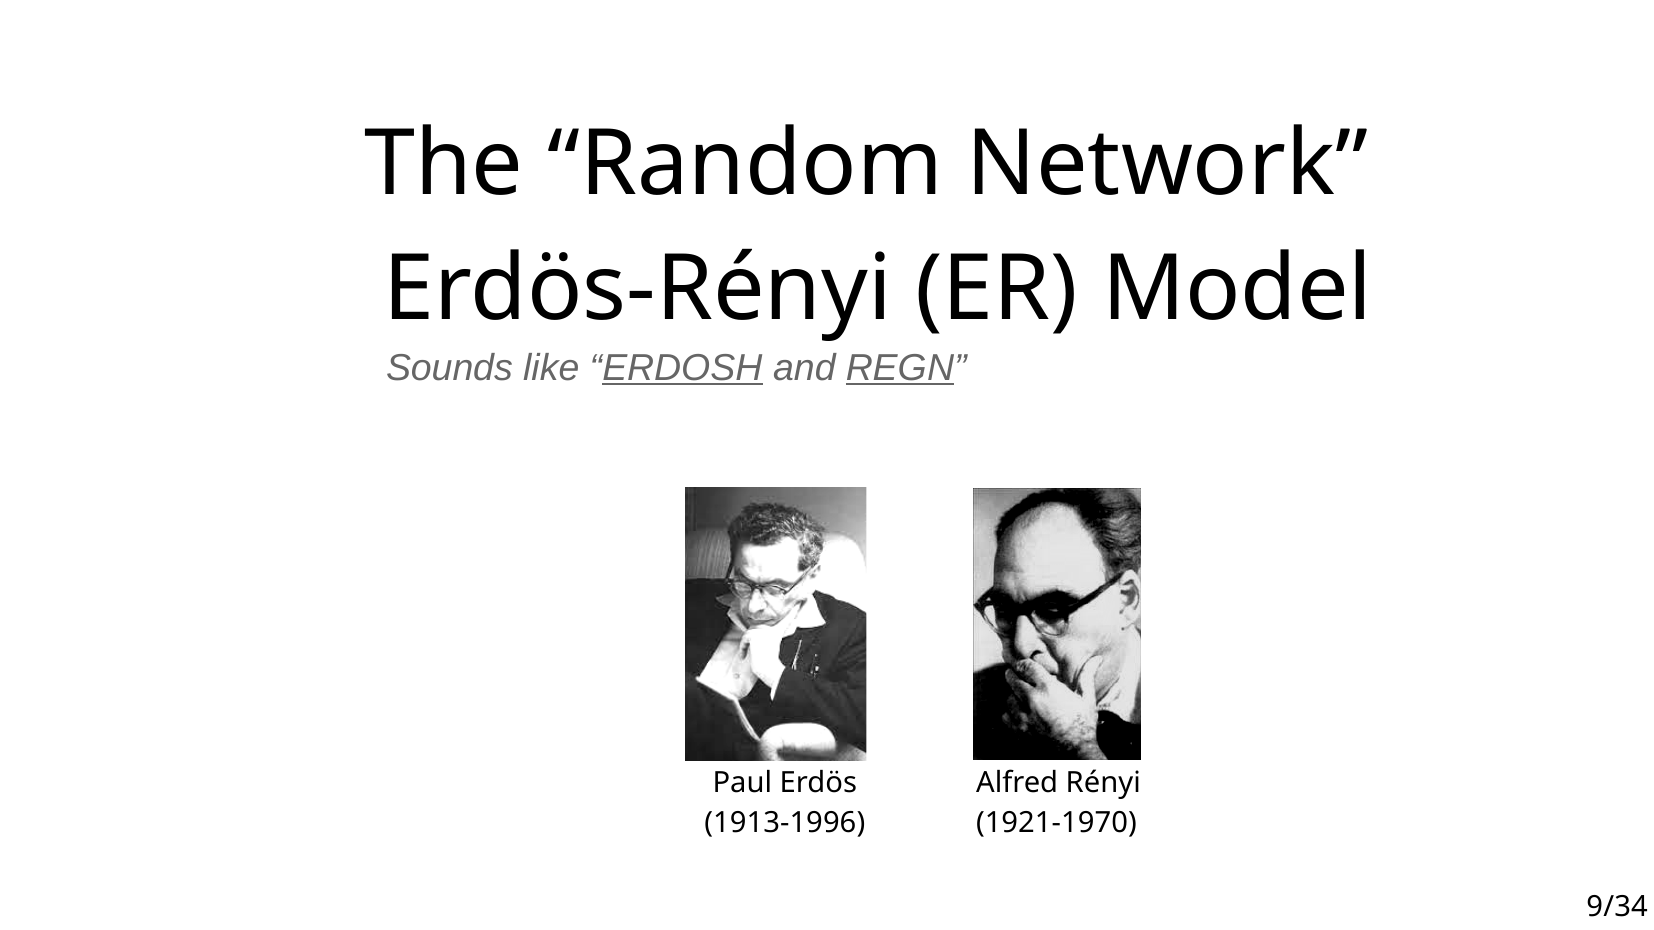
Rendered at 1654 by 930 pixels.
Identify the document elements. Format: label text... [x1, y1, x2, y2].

text_box Paul Erdös (1913-1996) [689, 754, 873, 856]
text_box Sounds like “ERDOSH and REGN” [371, 339, 987, 397]
picture [685, 487, 867, 761]
text_box Alfred Rényi (1921-1970) [961, 754, 1146, 856]
picture [973, 488, 1141, 754]
title The “Random Network” Erdös-Rényi (ER) Model [134, 92, 1623, 351]
